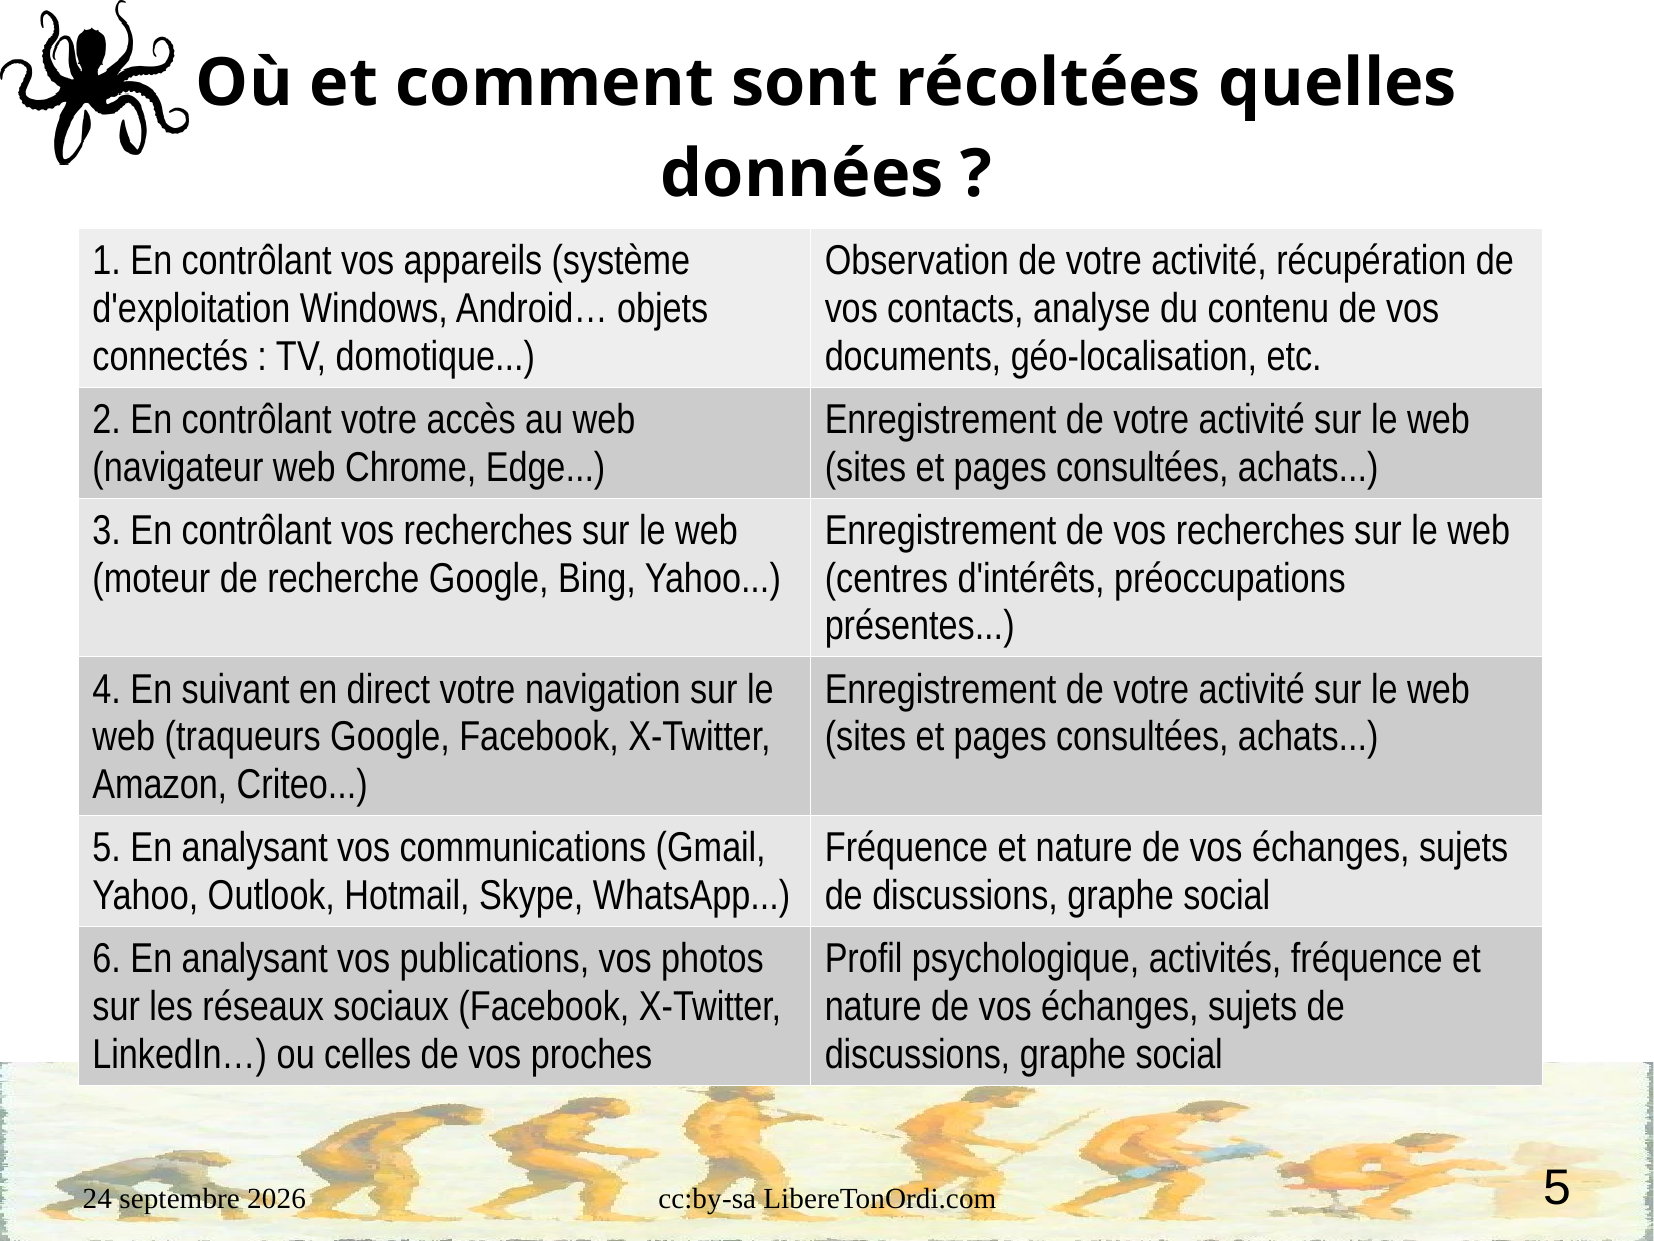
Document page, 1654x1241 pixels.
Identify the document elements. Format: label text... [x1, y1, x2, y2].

table_cell 4. En suivant en direct votre navigation sur le web (traqueurs Google, Facebook, X-Twitter, Amazon, Criteo...) [79, 657, 810, 815]
title Où et comment sont récoltées quelles données ? [82, 48, 1571, 202]
table_cell Enregistrement de votre activité sur le web (sites et pages consultées, achats...) [811, 657, 1542, 815]
table_cell 5. En analysant vos communications (Gmail, Yahoo, Outlook, Hotmail, Skype, WhatsApp...) [79, 816, 810, 926]
table_cell Enregistrement de votre activité sur le web (sites et pages consultées, achats...) [811, 388, 1542, 498]
picture [0, 1062, 1654, 1241]
table_header Observation de votre activité, récupération de vos contacts, analyse du contenu de vos documents, géo-localisation, etc. [811, 229, 1542, 387]
table_header 1. En contrôlant vos appareils (système d'exploitation Windows, Android… objets connectés : TV, domotique...) [79, 229, 810, 387]
table_cell 2. En contrôlant votre accès au web (navigateur web Chrome, Edge...) [79, 388, 810, 498]
table_cell Profil psychologique, activités, fréquence et nature de vos échanges, sujets de discussions, graphe social [811, 927, 1542, 1085]
table_cell 3. En contrôlant vos recherches sur le web (moteur de recherche Google, Bing, Yahoo...) [79, 499, 810, 656]
table_cell Fréquence et nature de vos échanges, sujets de discussions, graphe social [811, 816, 1542, 926]
picture [0, 0, 189, 165]
table_cell Enregistrement de vos recherches sur le web (centres d'intérêts, préoccupations présentes...) [811, 499, 1542, 656]
table_cell 6. En analysant vos publications, vos photos sur les réseaux sociaux (Facebook, X-Twitter, LinkedIn…) ou celles de vos proches [79, 927, 810, 1085]
